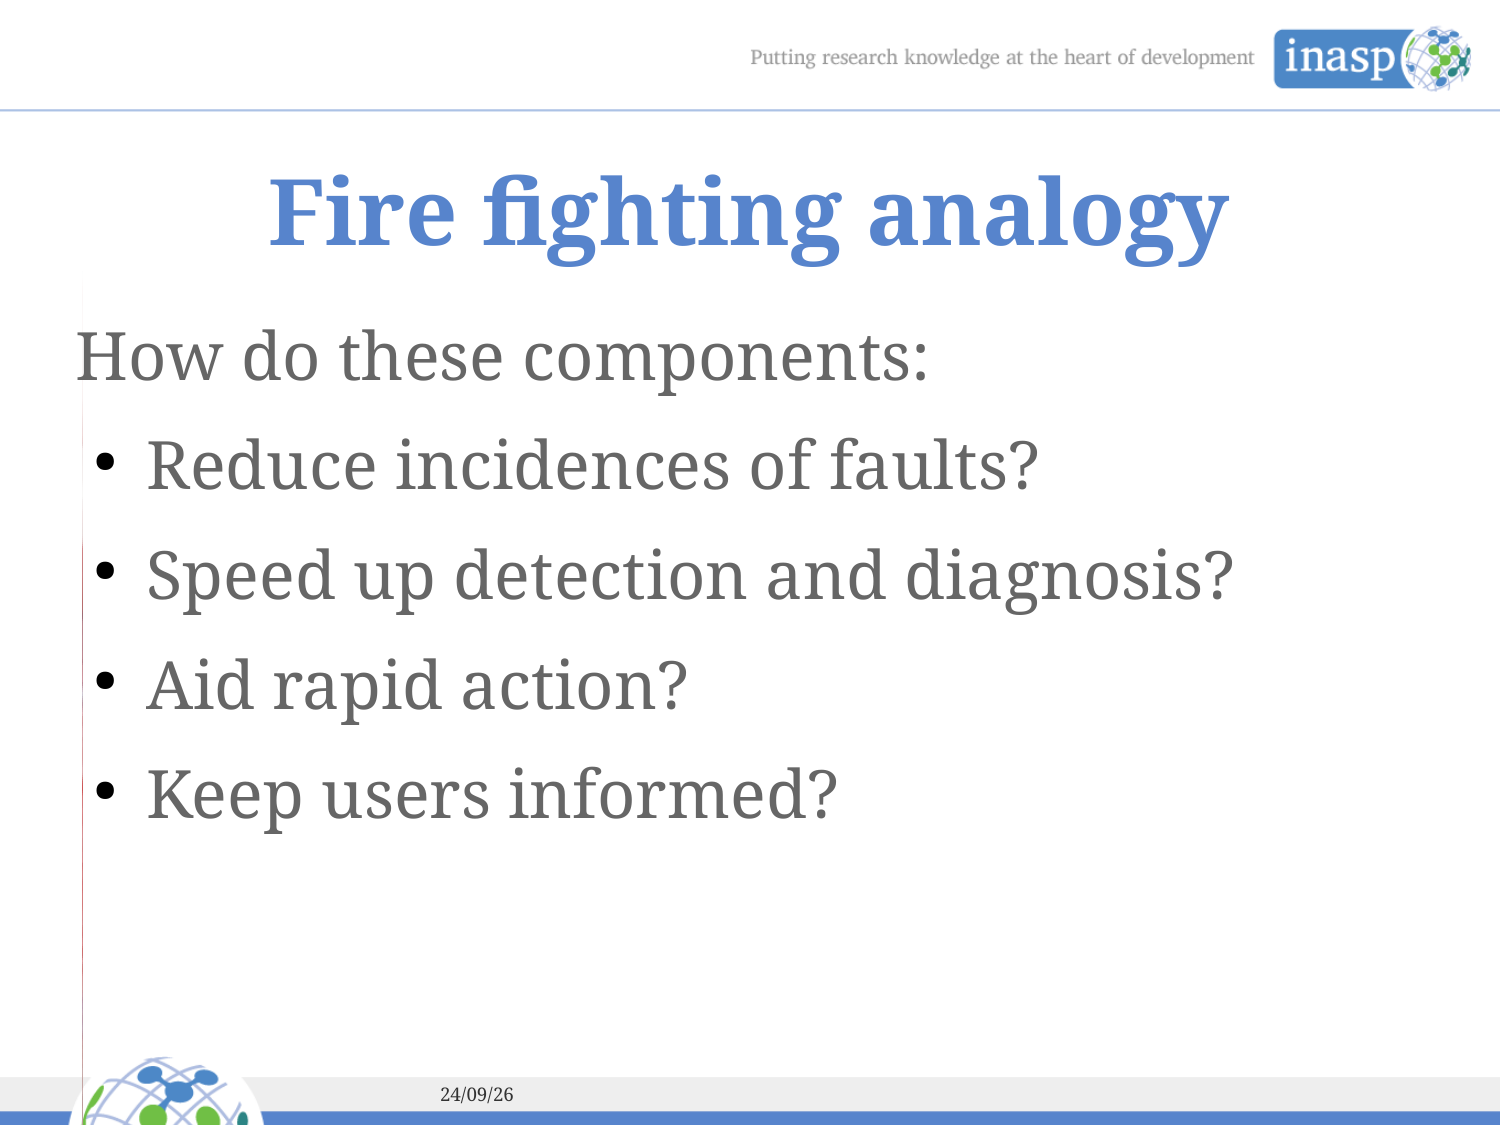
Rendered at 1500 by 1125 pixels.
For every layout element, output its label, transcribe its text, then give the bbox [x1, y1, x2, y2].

list How do these components: Reduce incidences of faults? Speed up detection and diagnosis? Aid rapid action? Keep users informed? [75, 313, 1426, 967]
picture [0, 0, 1500, 1125]
title Fire fighting analogy [75, 129, 1426, 313]
